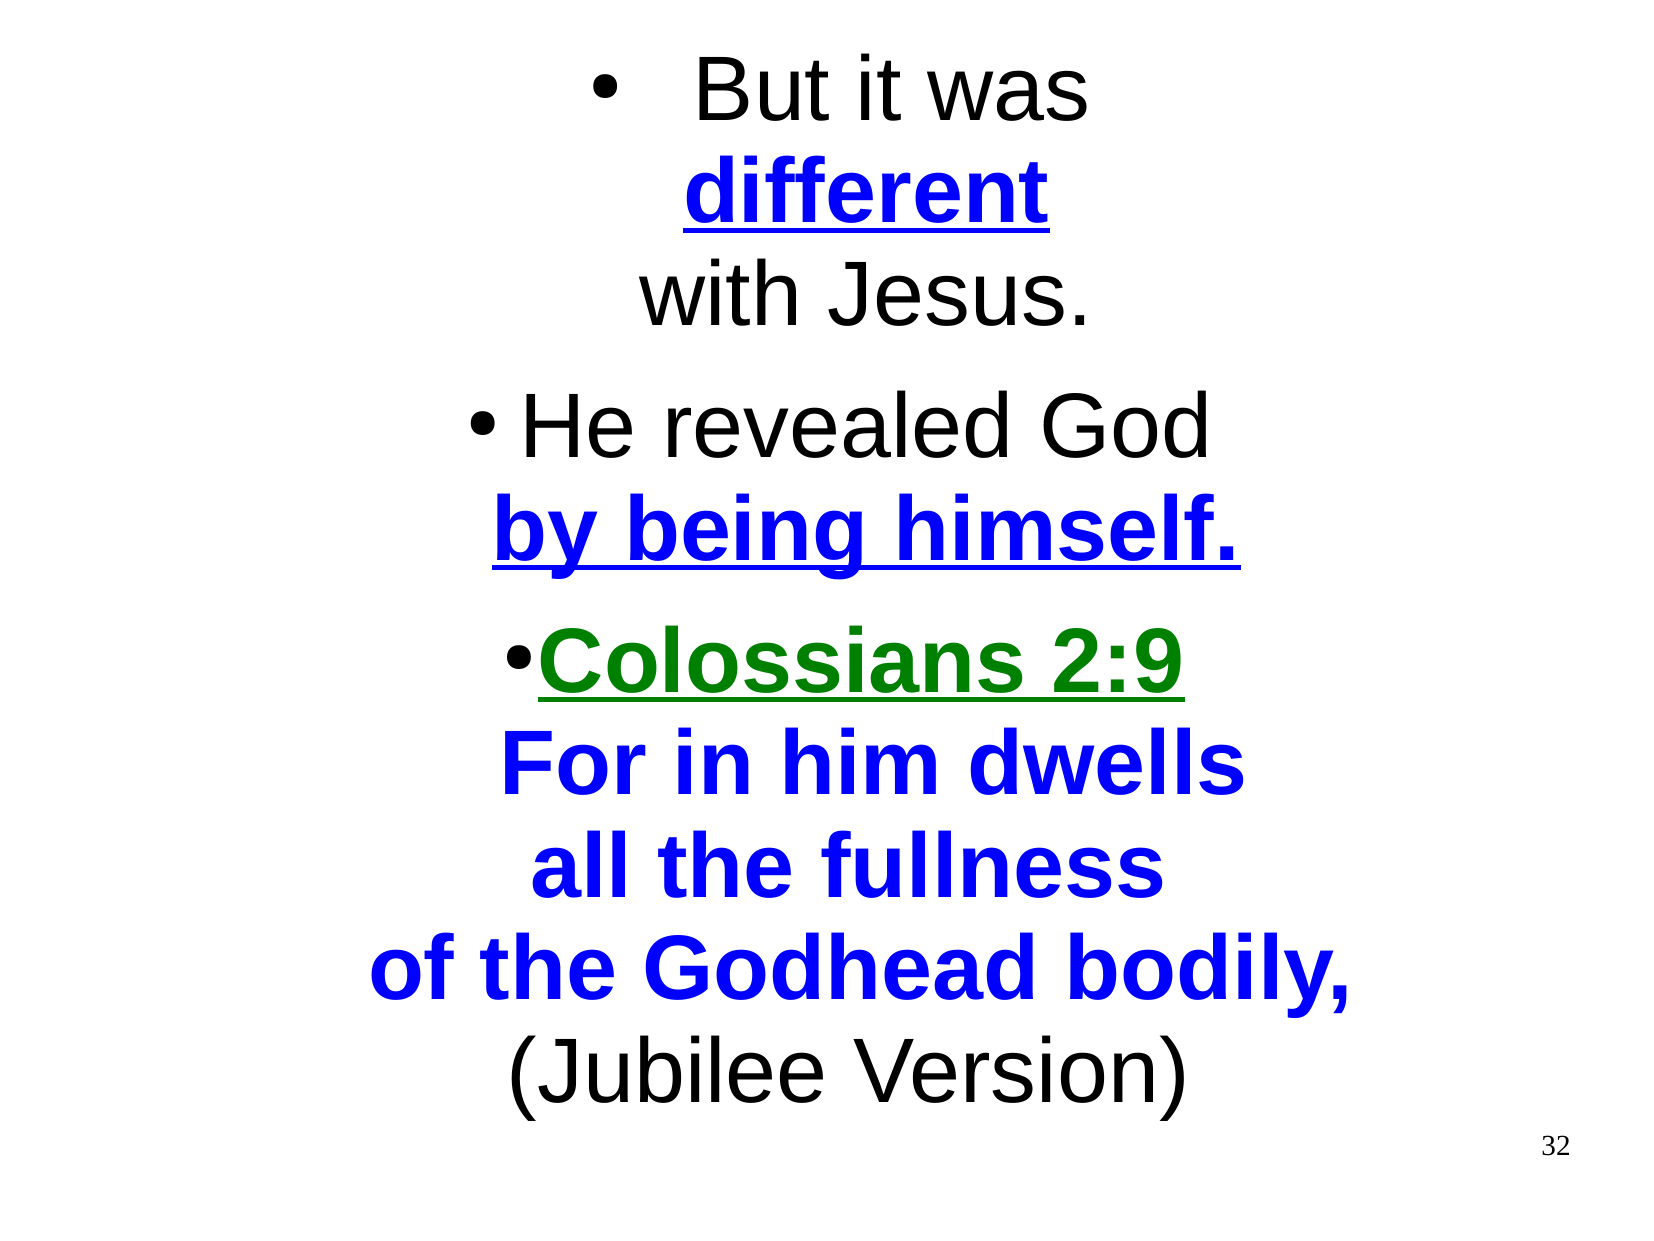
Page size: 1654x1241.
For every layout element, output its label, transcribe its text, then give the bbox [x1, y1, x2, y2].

list But it was different with Jesus. He revealed God by being himself. Colossians 2:9 For in him dwells all the fullness of the Godhead bodily, (Jubilee Version) [37, 37, 1651, 1201]
